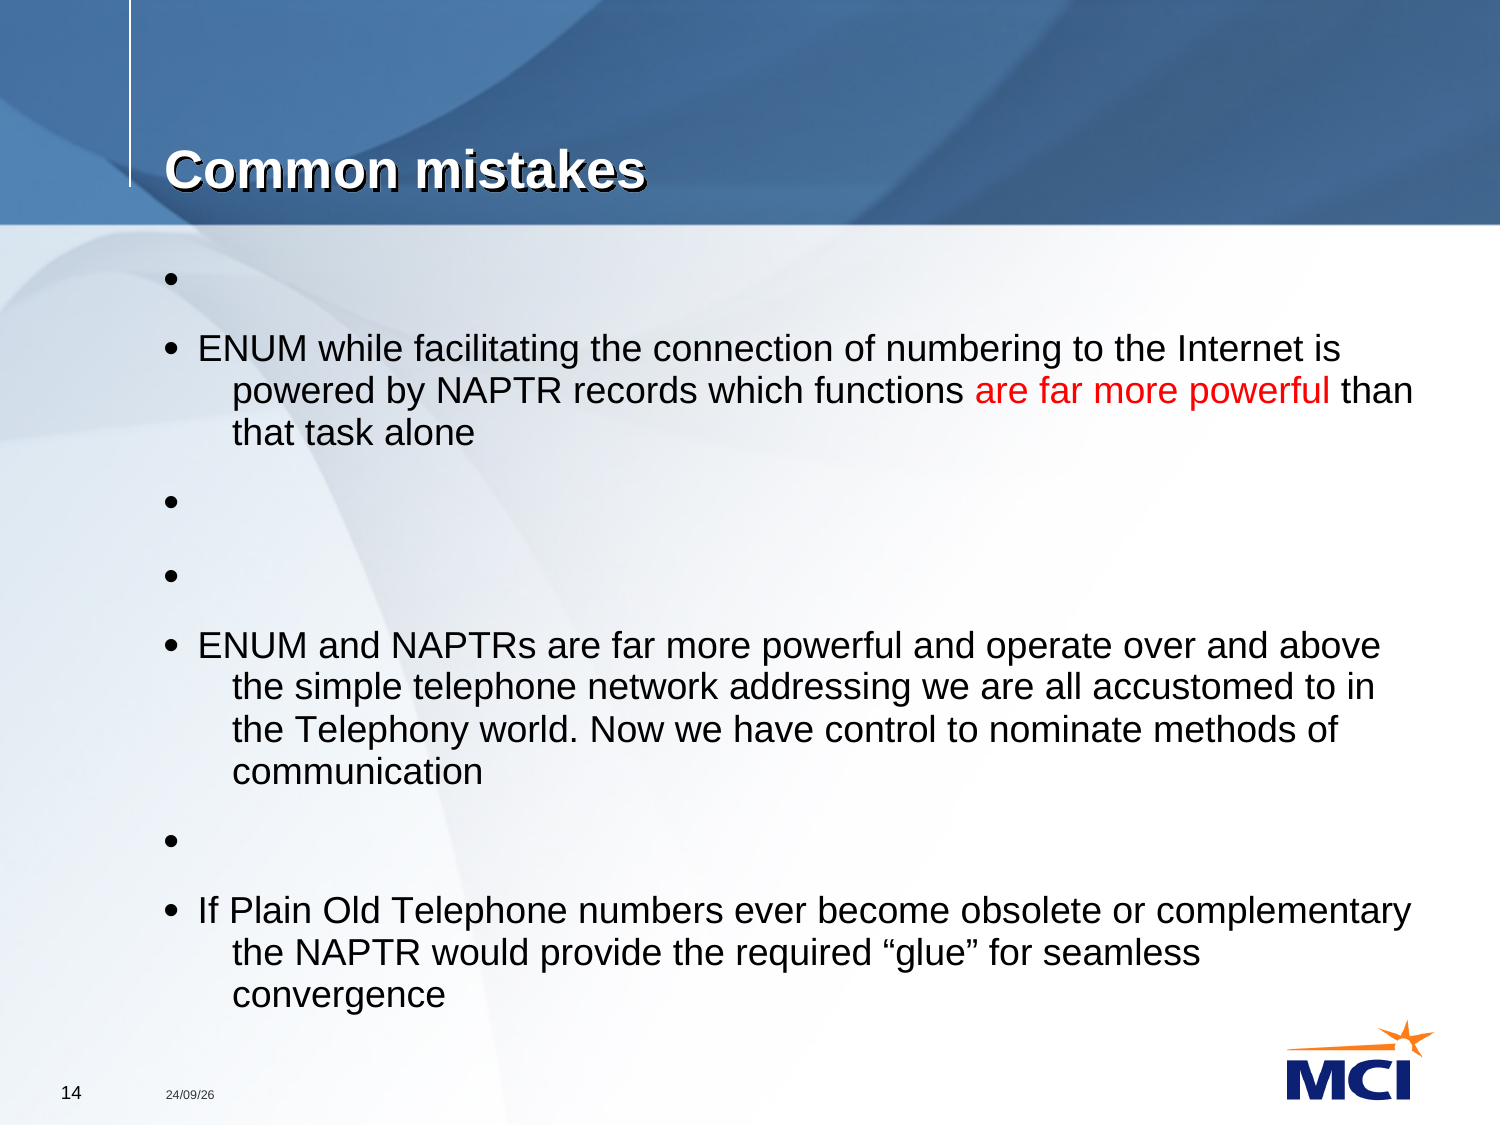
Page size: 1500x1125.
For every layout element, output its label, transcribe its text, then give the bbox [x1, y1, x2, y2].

picture [0, 0, 1500, 1125]
list ENUM while facilitating the connection of numbering to the Internet is powered by NAPTR records which functions are far more powerful than that task alone ENUM and NAPTRs are far more powerful and operate over and above the simple telephone network addressing we are all accustomed to in the Telephony world. Now we have control to nominate methods of communication If Plain Old Telephone numbers ever become obsolete or complementary the NAPTR would provide the required “glue” for seamless convergence [163, 253, 1422, 1038]
title Common mistakes [164, 56, 1425, 201]
